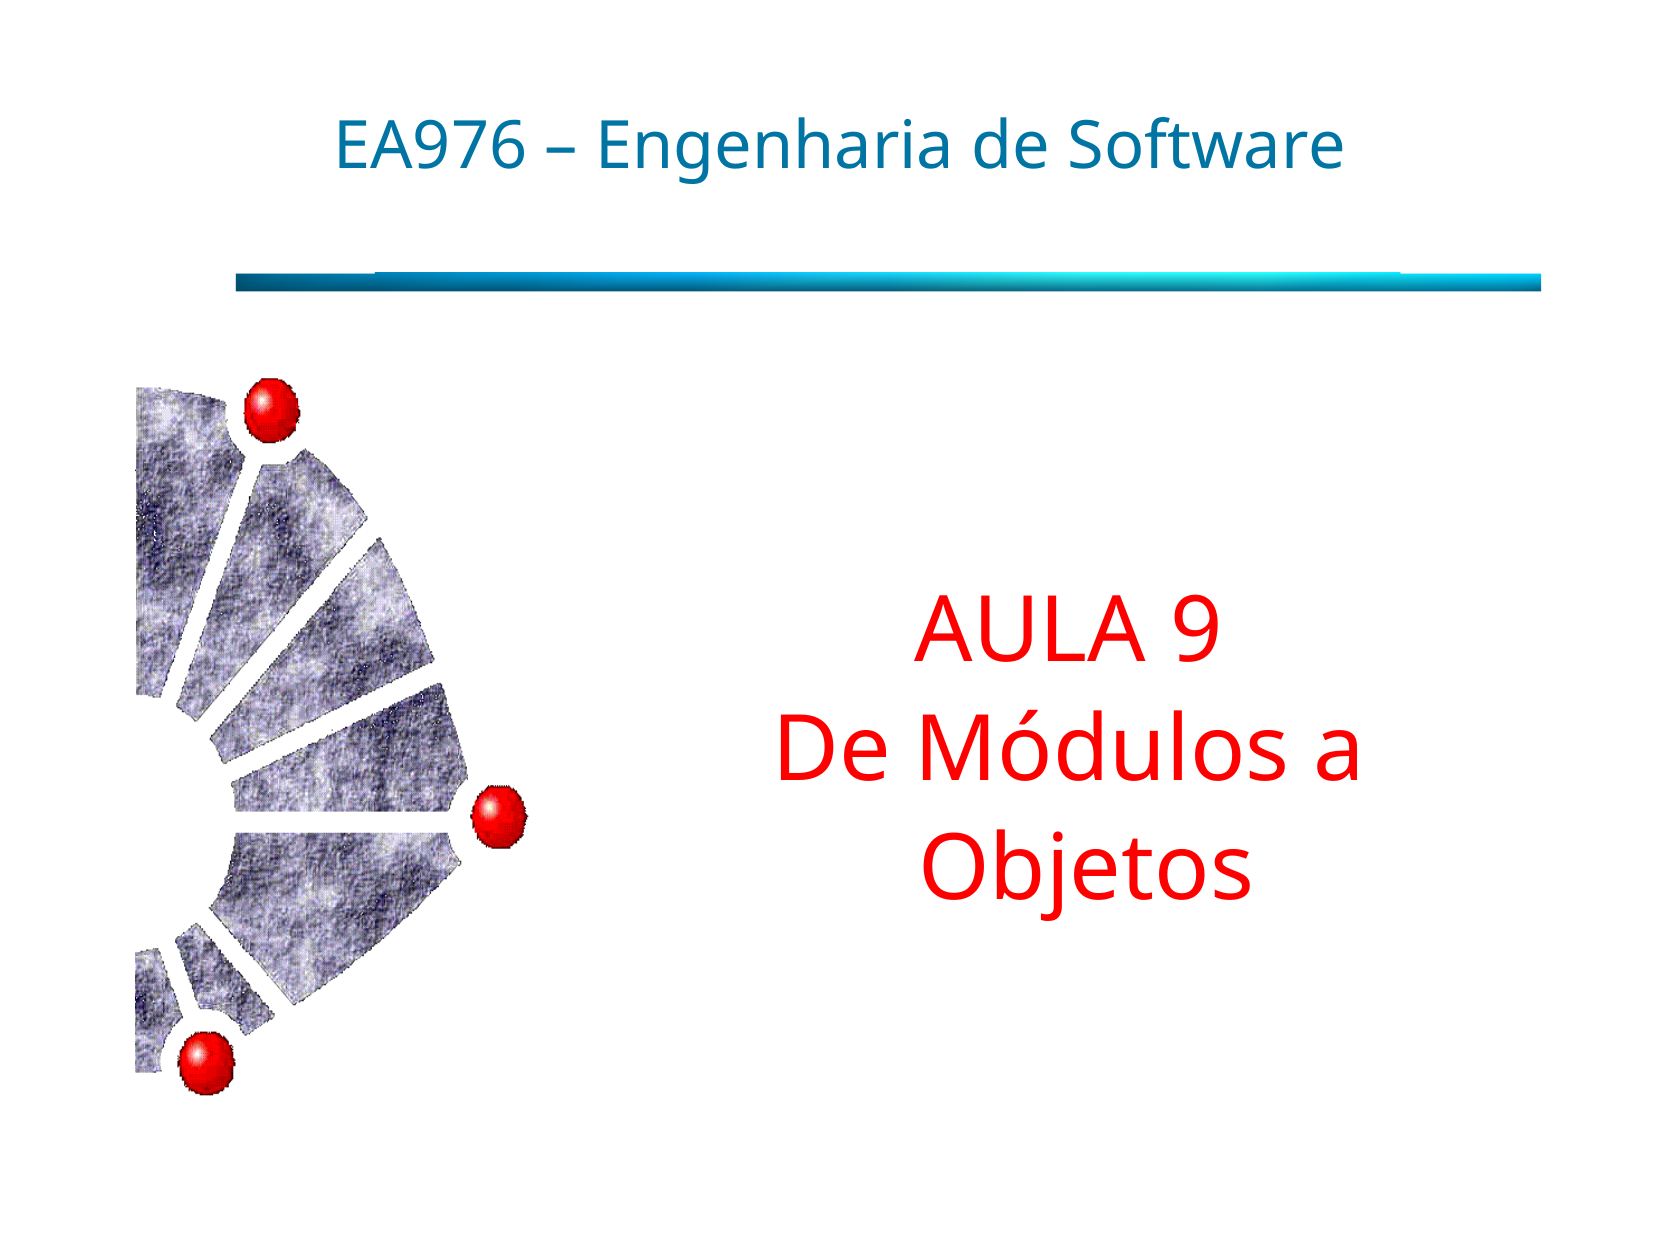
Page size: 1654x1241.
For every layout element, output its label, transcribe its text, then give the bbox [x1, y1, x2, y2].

title EA976 – Engenharia de Software [61, 35, 1620, 250]
picture [125, 272, 1654, 295]
subtitle AULA 9 De Módulos a Objetos [561, 308, 1541, 1182]
chart [135, 324, 562, 1112]
